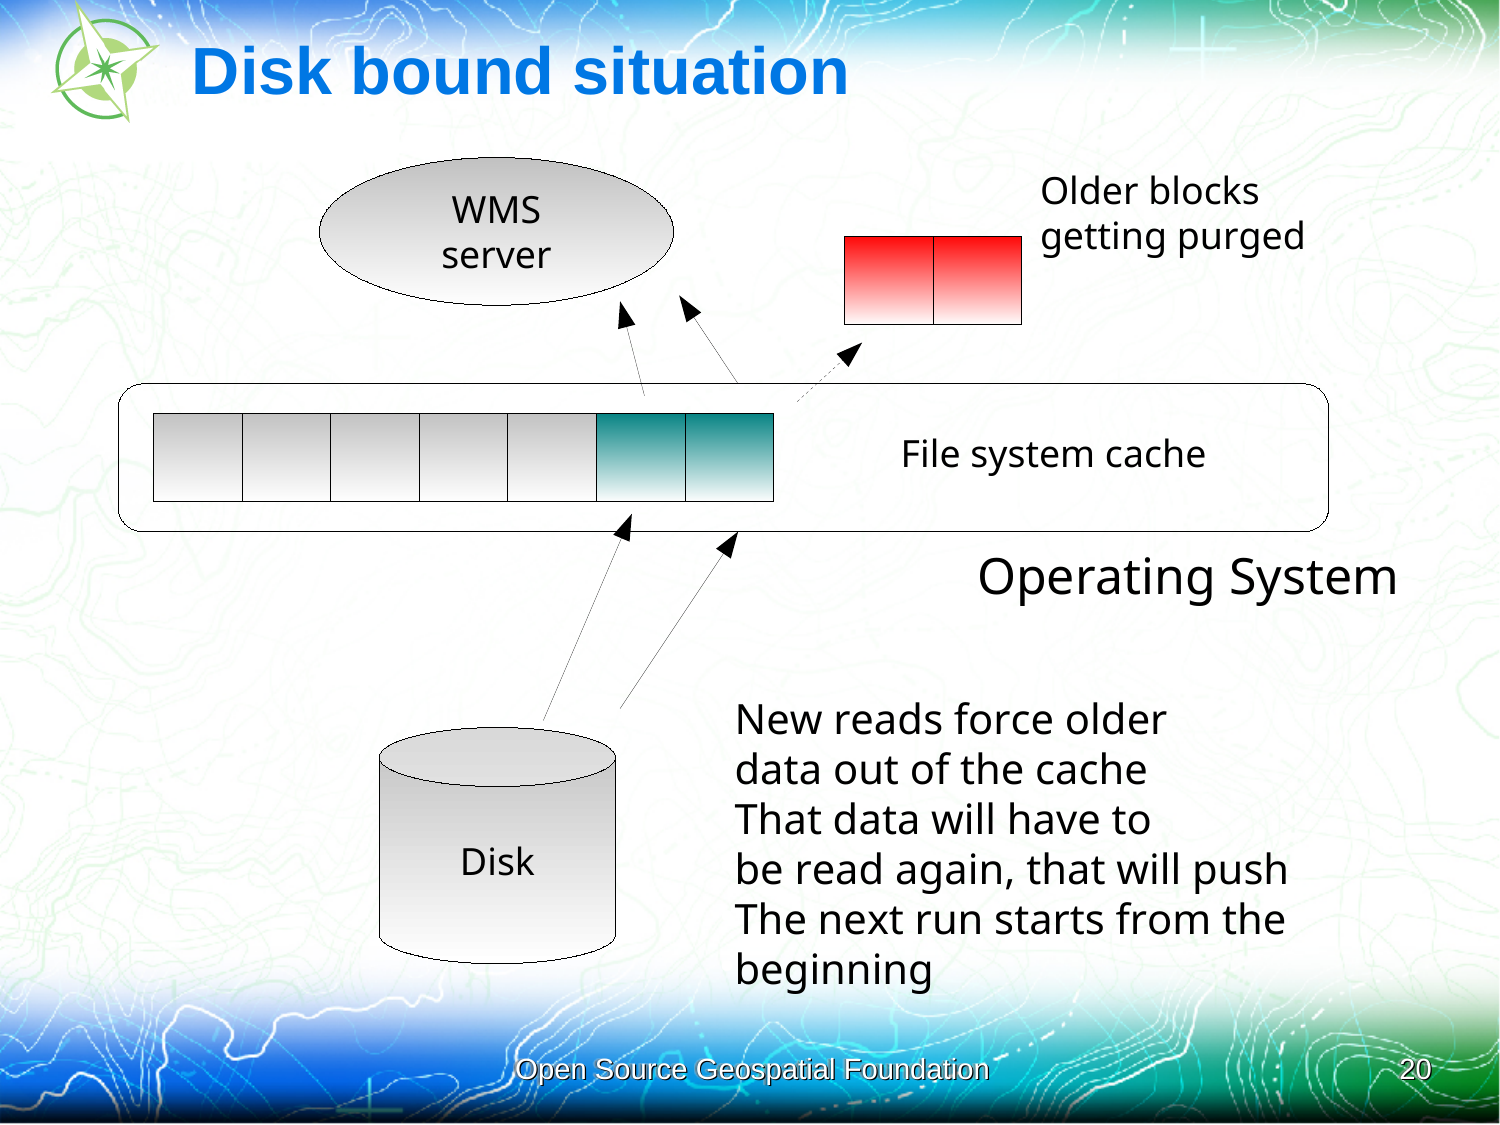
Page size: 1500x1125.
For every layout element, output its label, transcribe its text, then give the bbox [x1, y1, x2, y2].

text_box Disk [379, 760, 616, 964]
title Disk bound situation [177, 20, 1477, 122]
text_box [844, 236, 1022, 325]
text_box New reads force older data out of the cache That data will have to be read again, that will push The next run starts from the beginning [704, 685, 1363, 1000]
text_box [118, 383, 1329, 532]
text_box WMS server [319, 157, 674, 306]
text_box Operating System [962, 537, 1445, 613]
text_box Older blocks getting purged [1011, 159, 1334, 265]
picture [0, 0, 1500, 1125]
